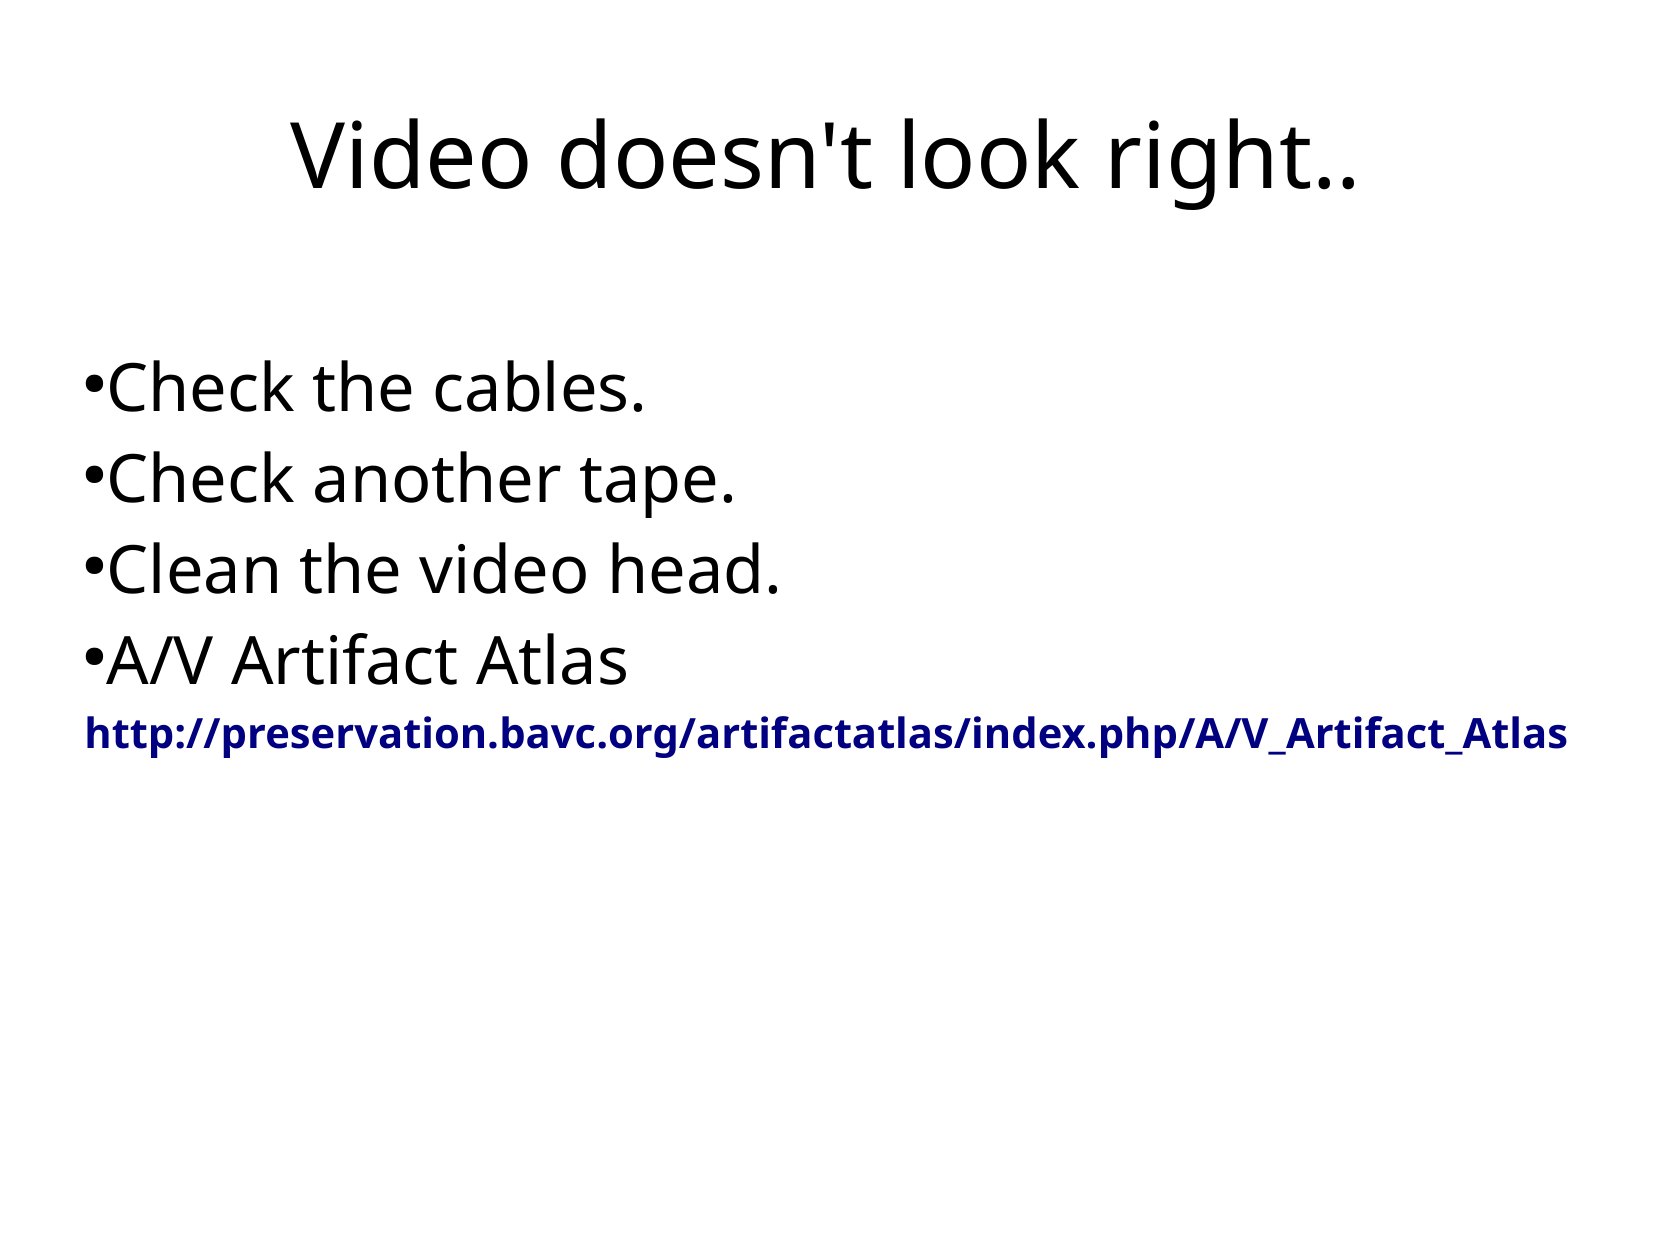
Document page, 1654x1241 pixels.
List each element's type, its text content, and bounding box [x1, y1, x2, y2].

subtitle Check the cables. Check another tape. Clean the video head. A/V Artifact Atlas http://preservation.bavc.org/artifactatlas/index.php/A/V_Artifact_Atlas [82, 257, 1571, 1109]
title Video doesn't look right.. [82, 49, 1571, 257]
